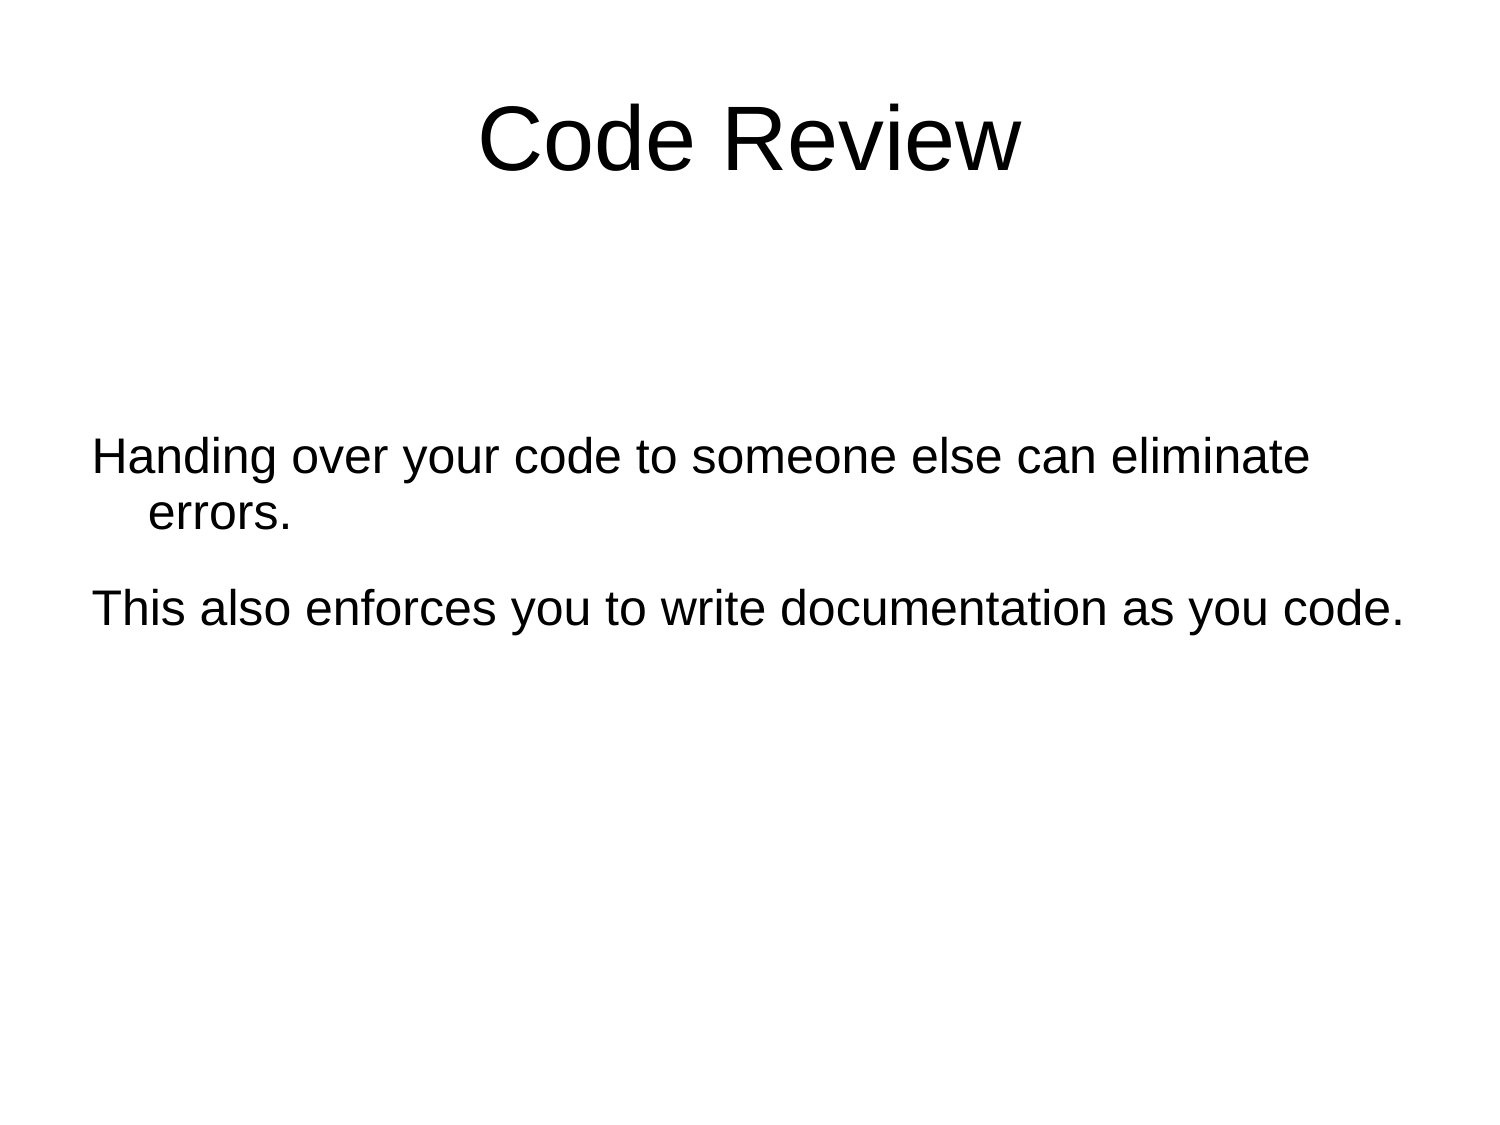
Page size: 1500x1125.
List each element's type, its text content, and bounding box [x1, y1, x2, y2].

list Handing over your code to someone else can eliminate errors. This also enforces you to write documentation as you code. [76, 420, 1427, 988]
title Code Review [75, 45, 1426, 233]
